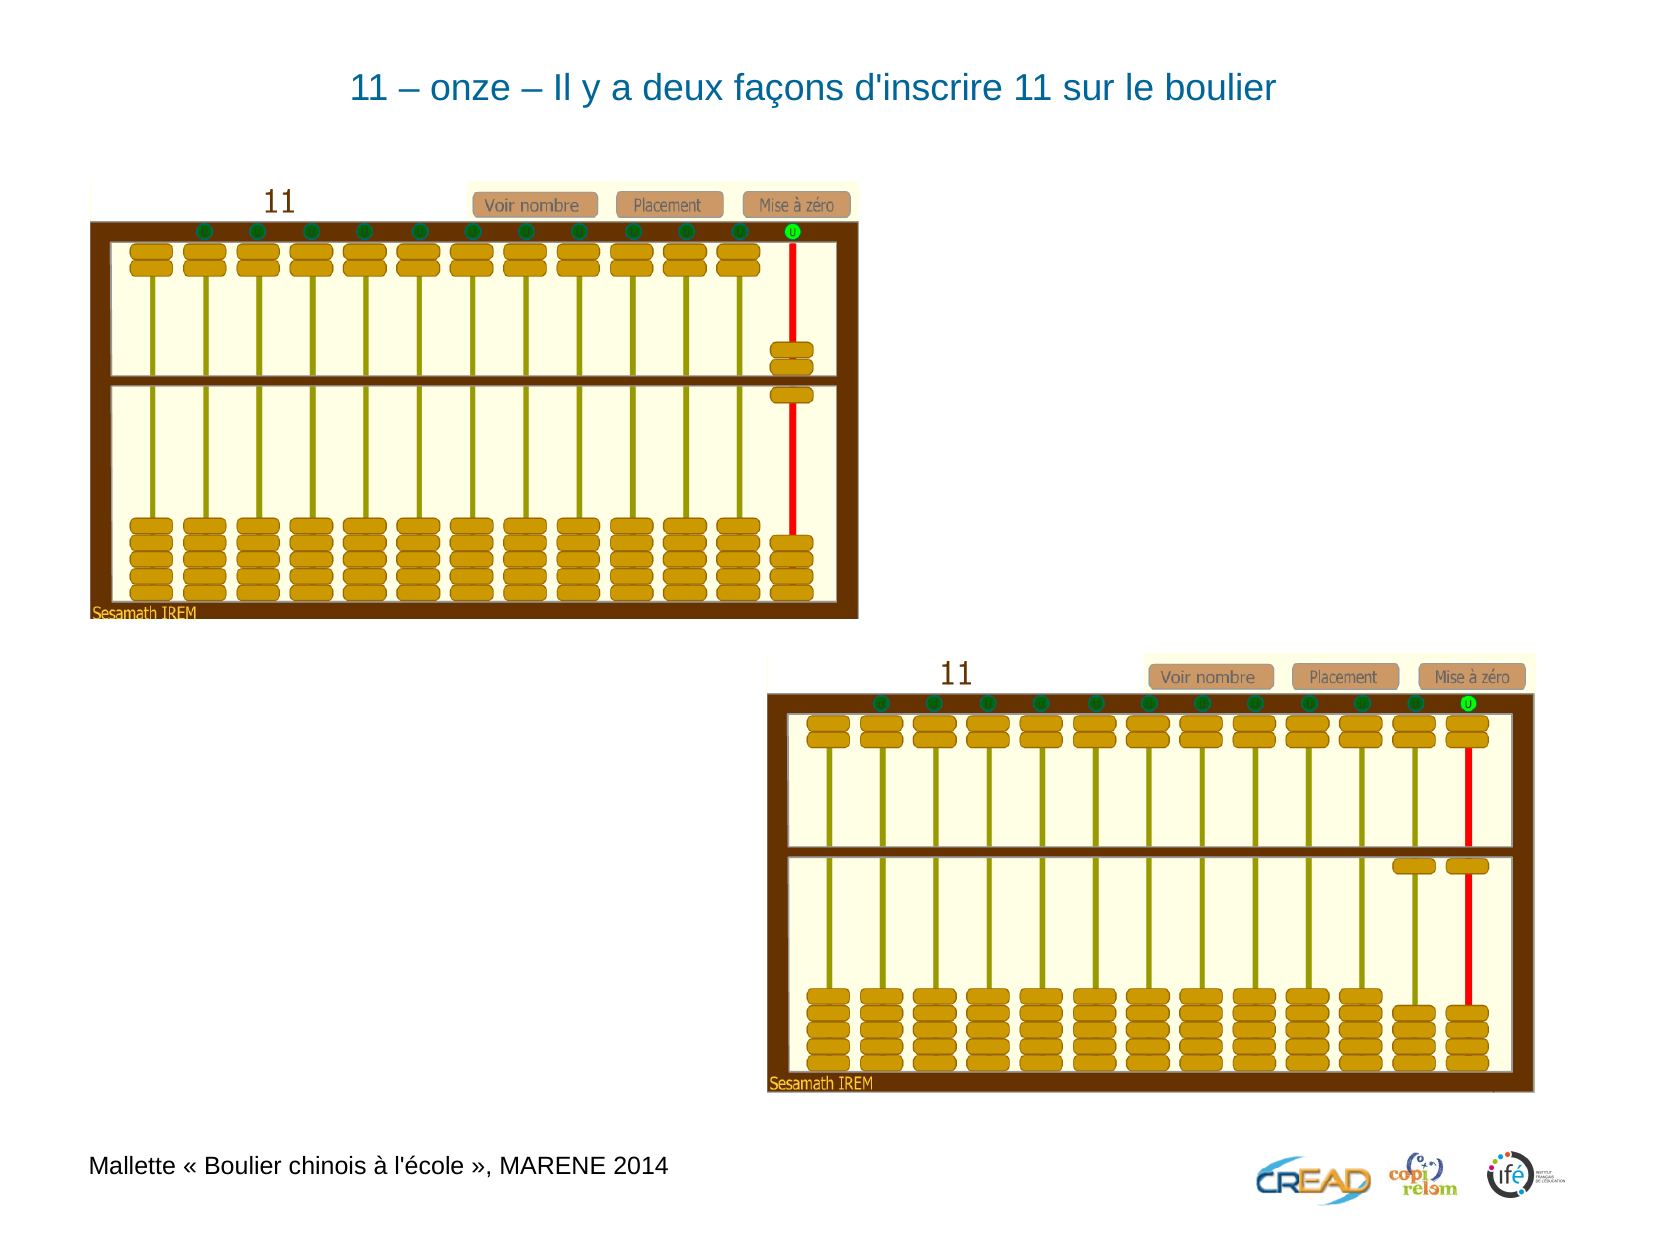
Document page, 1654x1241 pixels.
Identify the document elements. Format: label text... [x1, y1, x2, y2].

picture [767, 653, 1536, 1093]
picture [90, 177, 859, 619]
picture [1487, 1151, 1565, 1198]
picture [1251, 1151, 1377, 1211]
text_box 11 – onze – Il y a deux façons d'inscrire 11 sur le boulier [334, 59, 1359, 116]
picture [1387, 1151, 1461, 1197]
